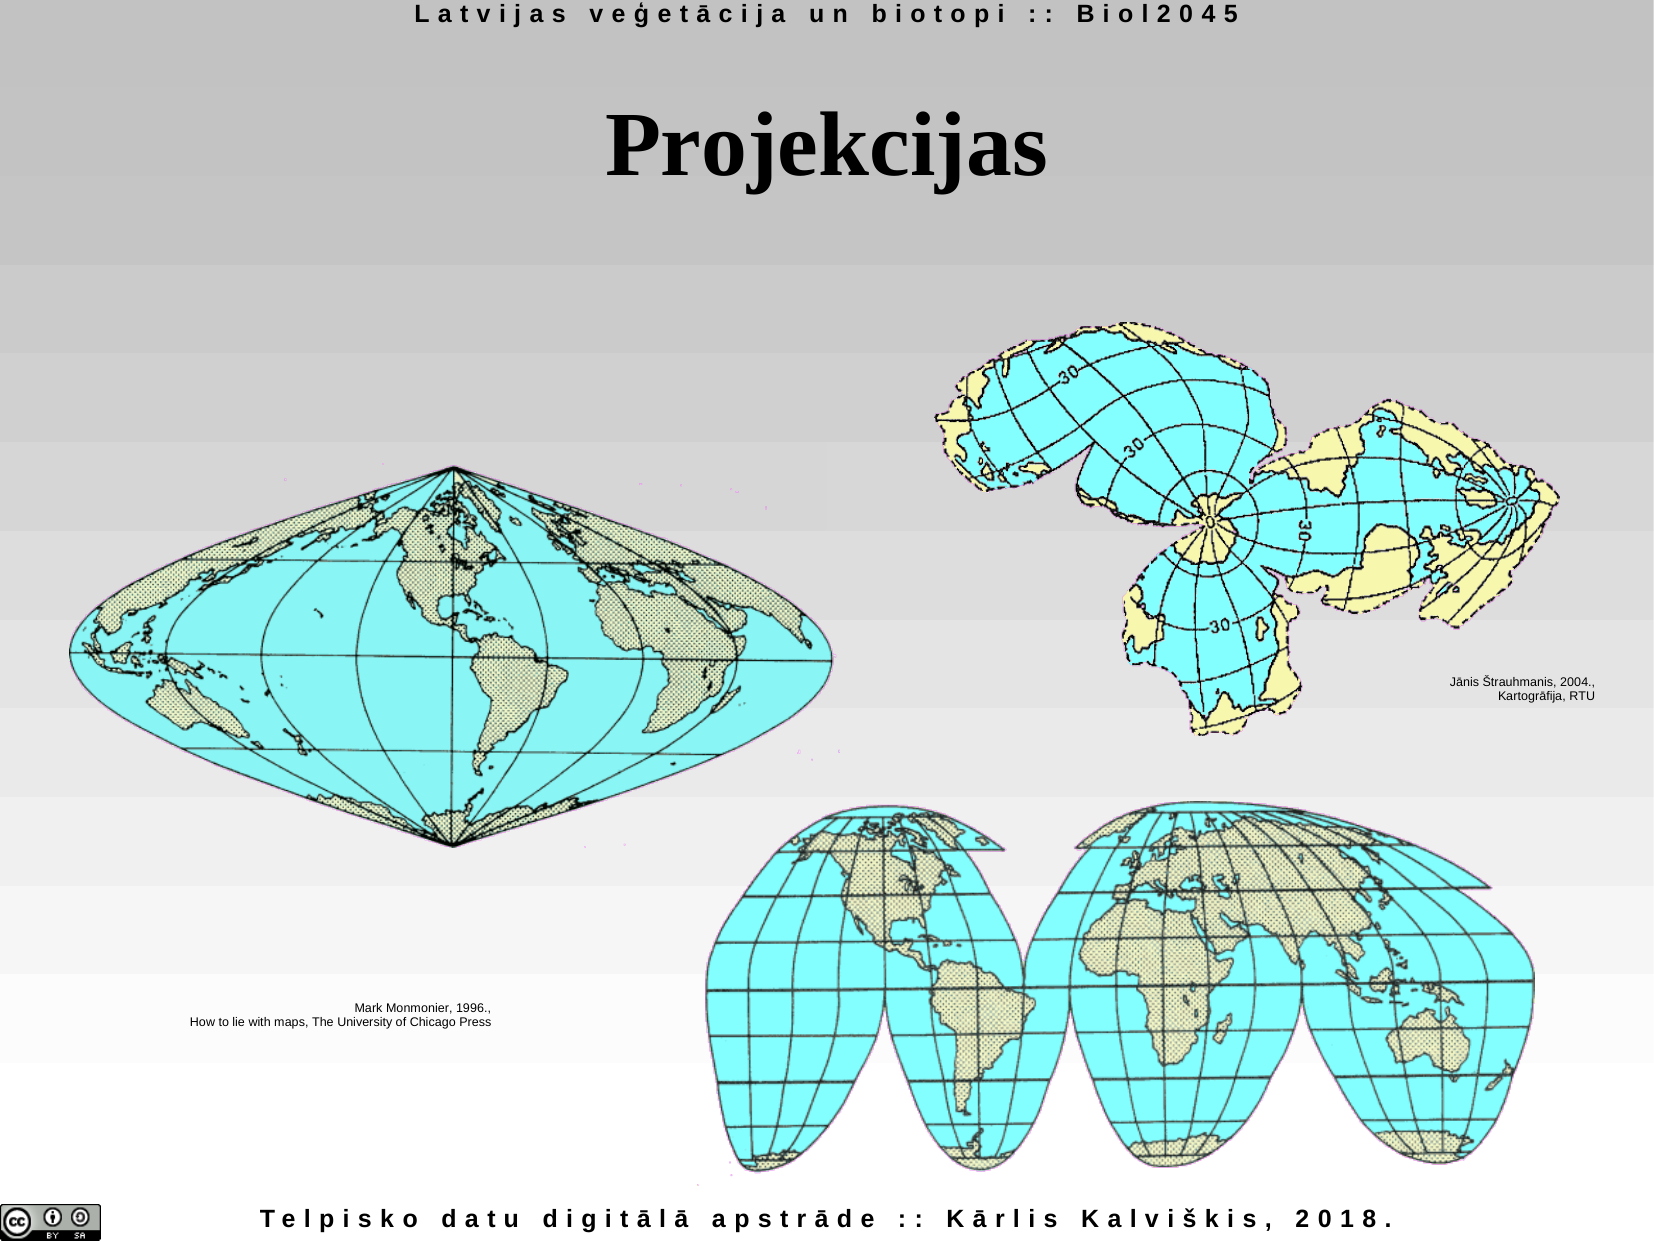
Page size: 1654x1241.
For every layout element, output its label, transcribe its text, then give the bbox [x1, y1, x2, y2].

text_box Jānis Štrauhmanis, 2004., Kartogrāfija, RTU [1560, 675, 1596, 704]
picture [0, 287, 1654, 1241]
text_box Mark Monmonier, 1996., How to lie with maps, The University of Chicago Press [189, 1000, 492, 1030]
title Projekcijas [0, 1, 1654, 287]
